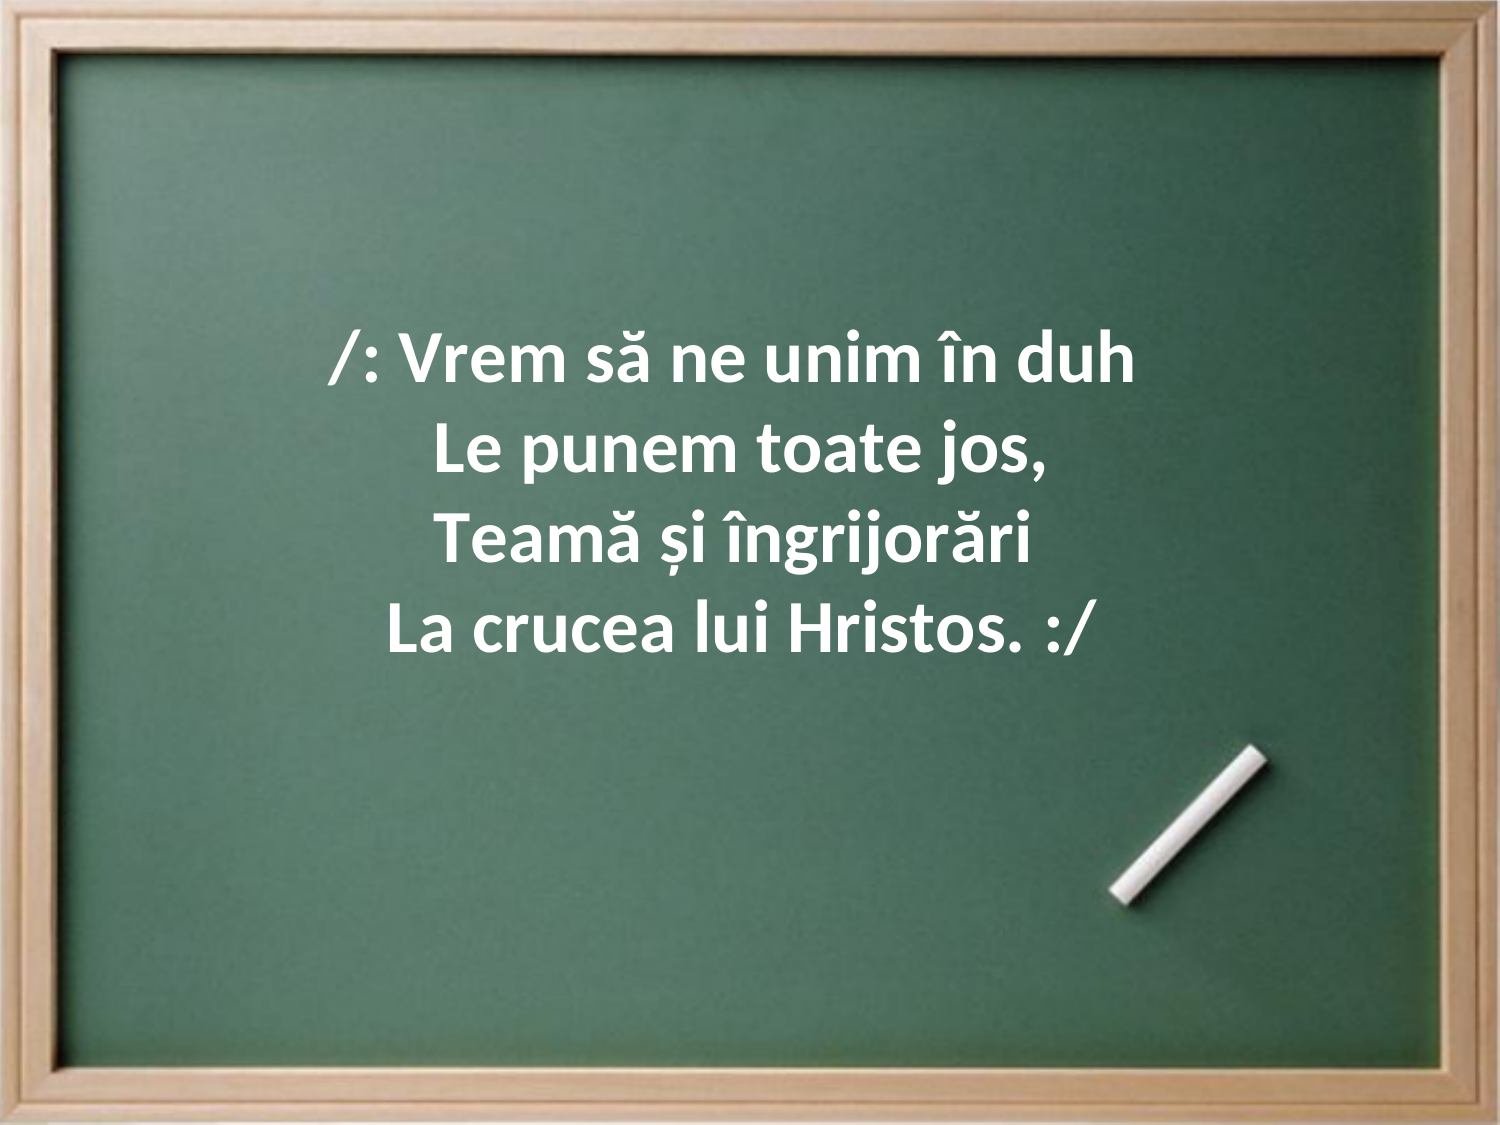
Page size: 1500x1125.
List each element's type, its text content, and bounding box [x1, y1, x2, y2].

title /: Vrem să ne unim în duh Le punem toate jos, Teamă şi îngrijorări La crucea lui Hristos. :/ [62, 94, 1422, 791]
